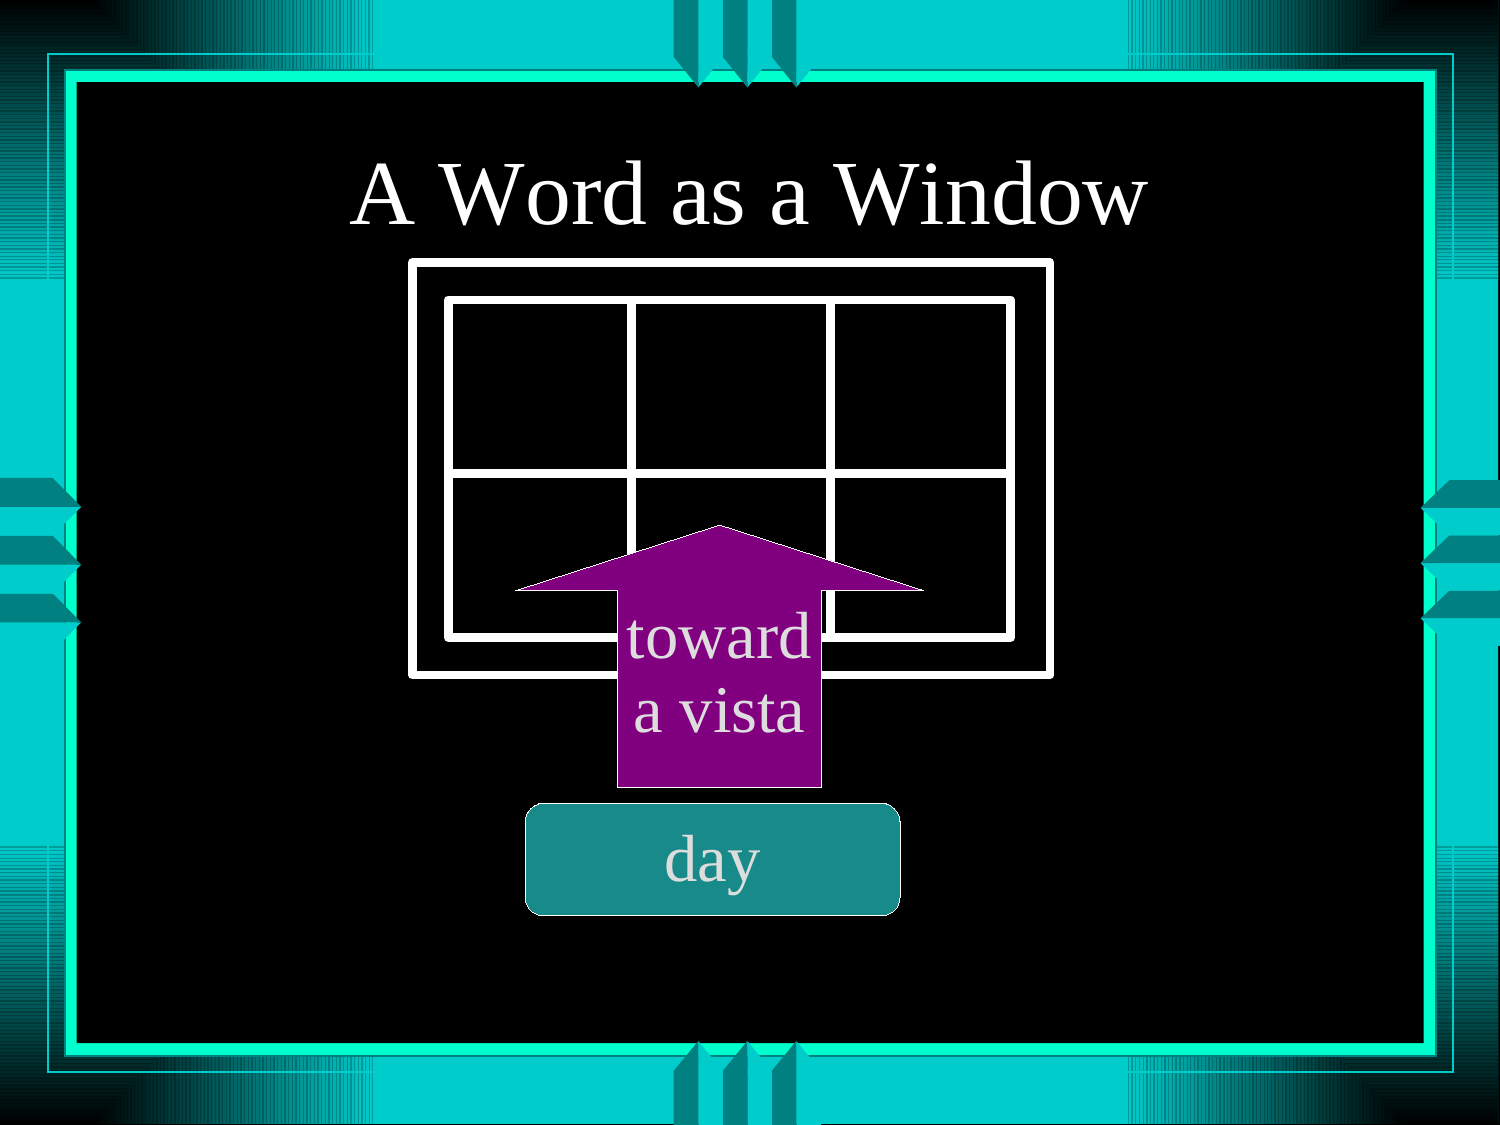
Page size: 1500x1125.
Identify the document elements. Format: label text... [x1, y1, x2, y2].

title A Word as a Window [112, 107, 1388, 281]
text_box toward a vista [515, 525, 924, 788]
text_box day [525, 803, 901, 916]
